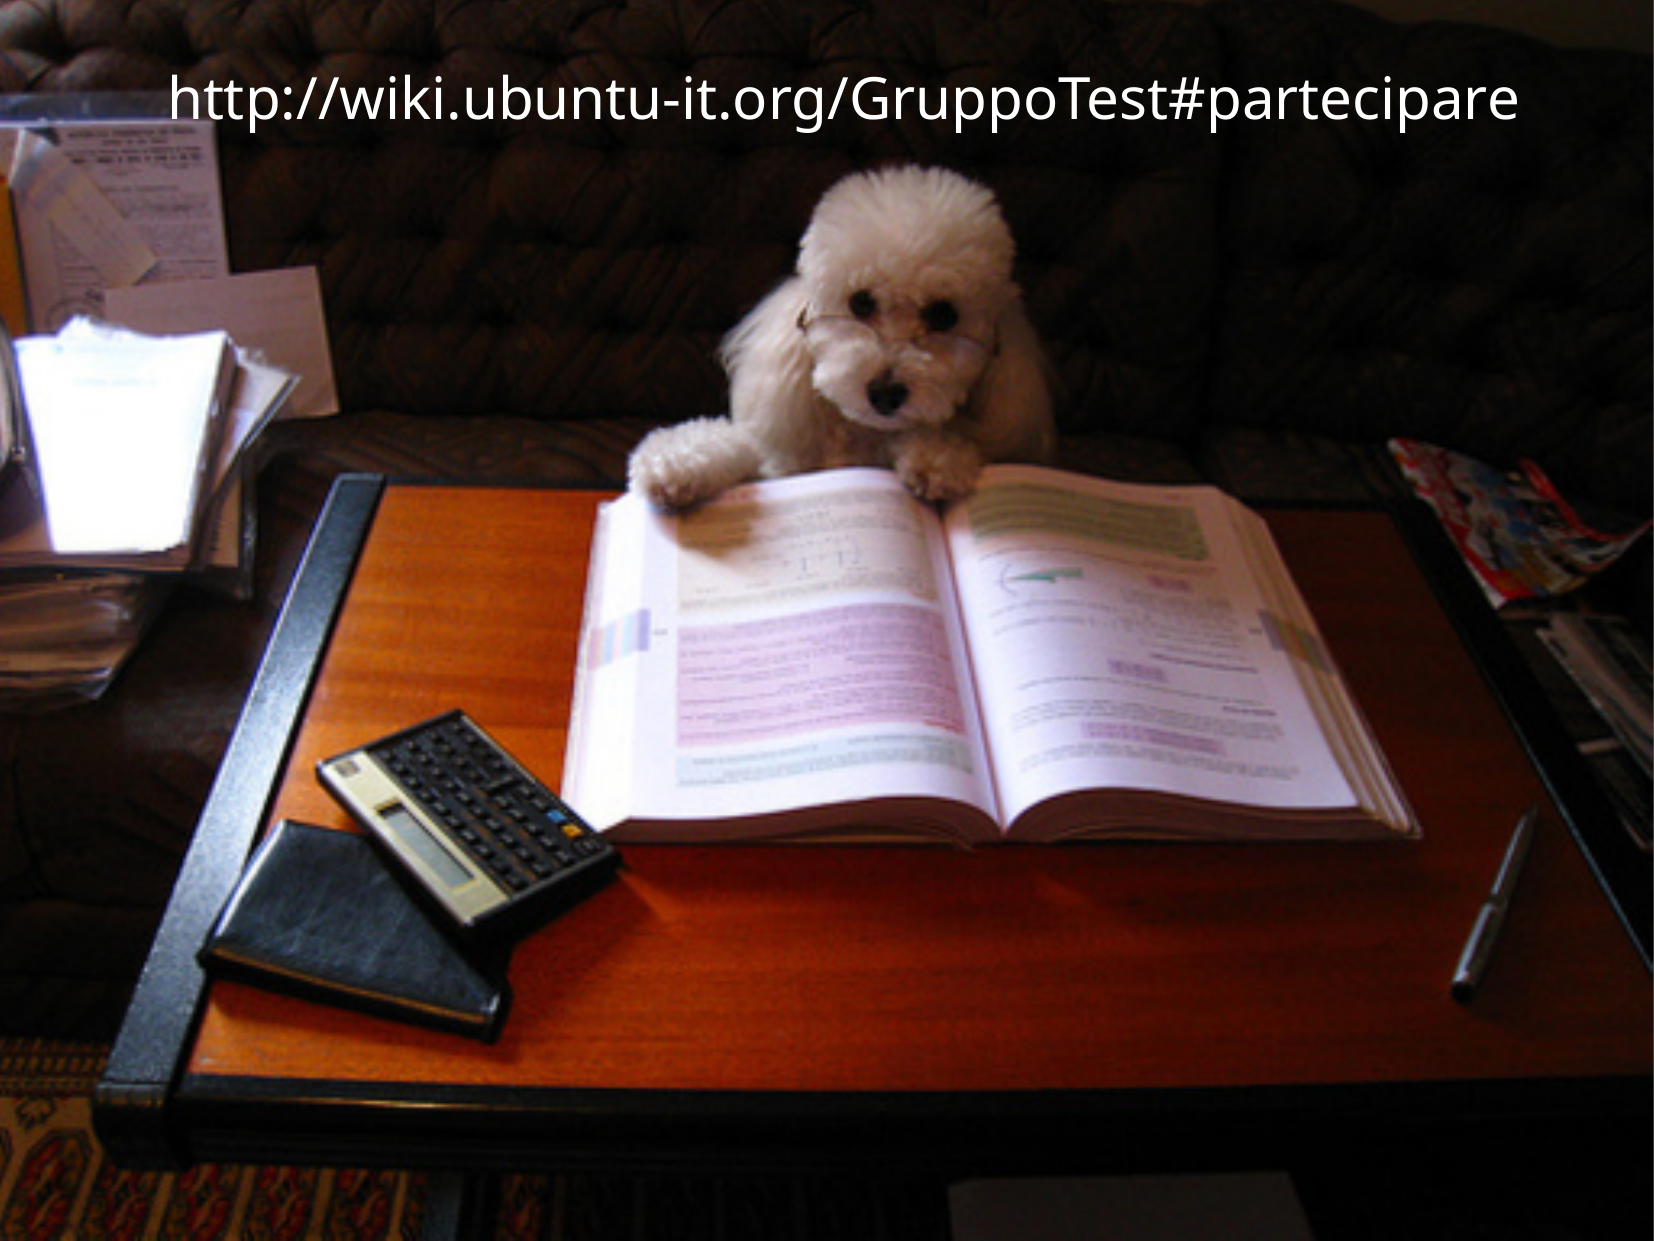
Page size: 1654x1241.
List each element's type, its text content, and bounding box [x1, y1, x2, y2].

text_box http://wiki.ubuntu-it.org/GruppoTest#partecipare [91, 57, 1596, 123]
picture [0, 0, 1654, 1241]
